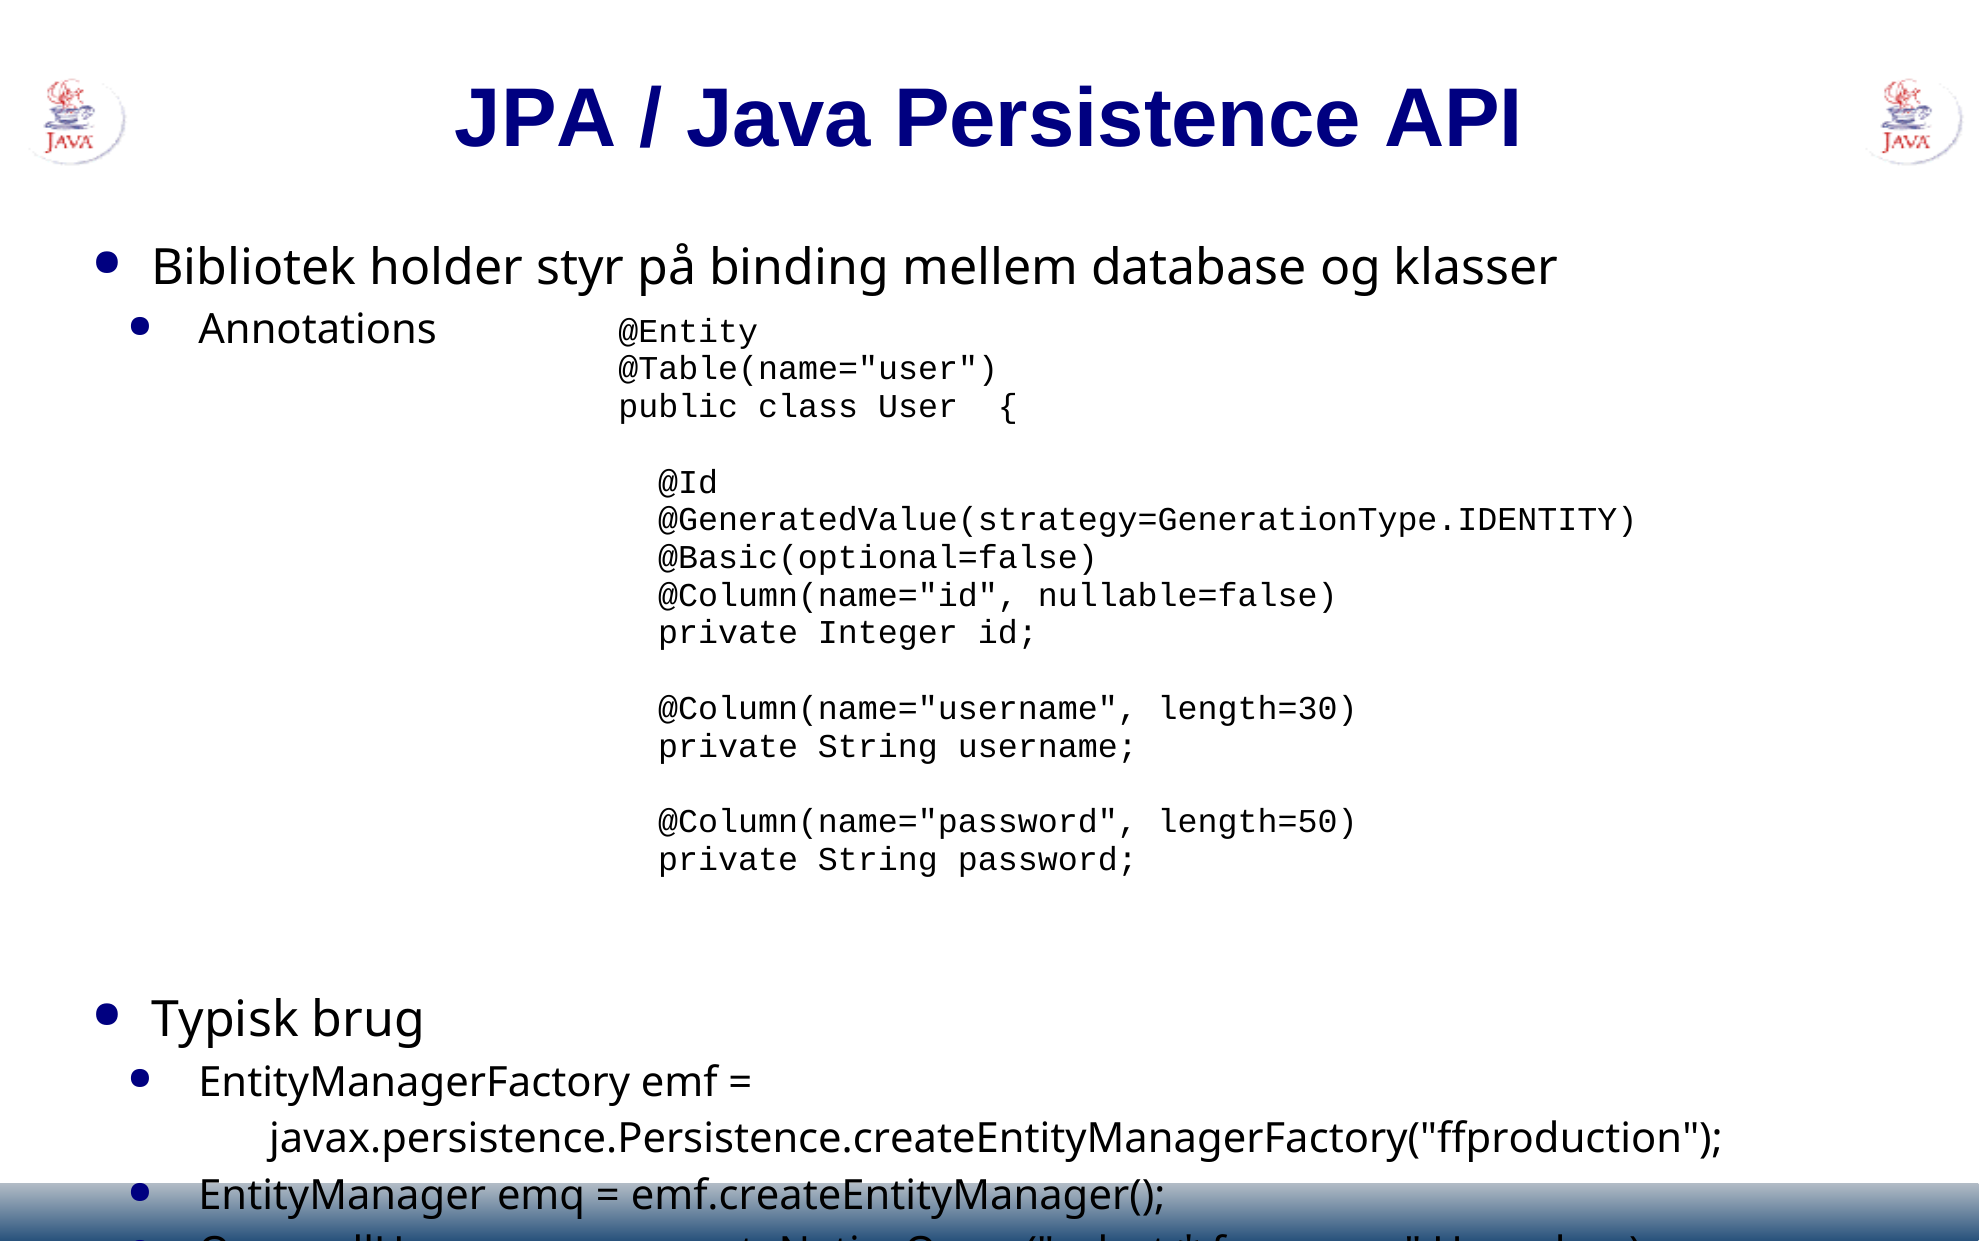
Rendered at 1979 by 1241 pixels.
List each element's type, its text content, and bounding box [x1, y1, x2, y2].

picture [12, 71, 126, 169]
title JPA / Java Persistence API [126, 14, 1853, 222]
text_box @Entity @Table(name="user") public class User { @Id @GeneratedValue(strategy=GenerationType.IDENTITY) @Basic(optional=false) @Column(name="id", nullable=false) private Integer id; @Column(name="username", length=30) private String username; @Column(name="password", length=50) private String password; [618, 314, 1869, 881]
list Bibliotek holder styr på binding mellem database og klasser Annotations Typisk brug EntityManagerFactory emf = javax.persistence.Persistence.createEntityManagerFactory("ffproduction"); EntityManager emq = emf.createEntityManager(); Query allUsersq = emq.createNativeQuery("select * from user",User.class); List<User> allUsers = allUsersq.getResultList(); [92, 230, 1881, 1172]
picture [1853, 71, 1968, 169]
